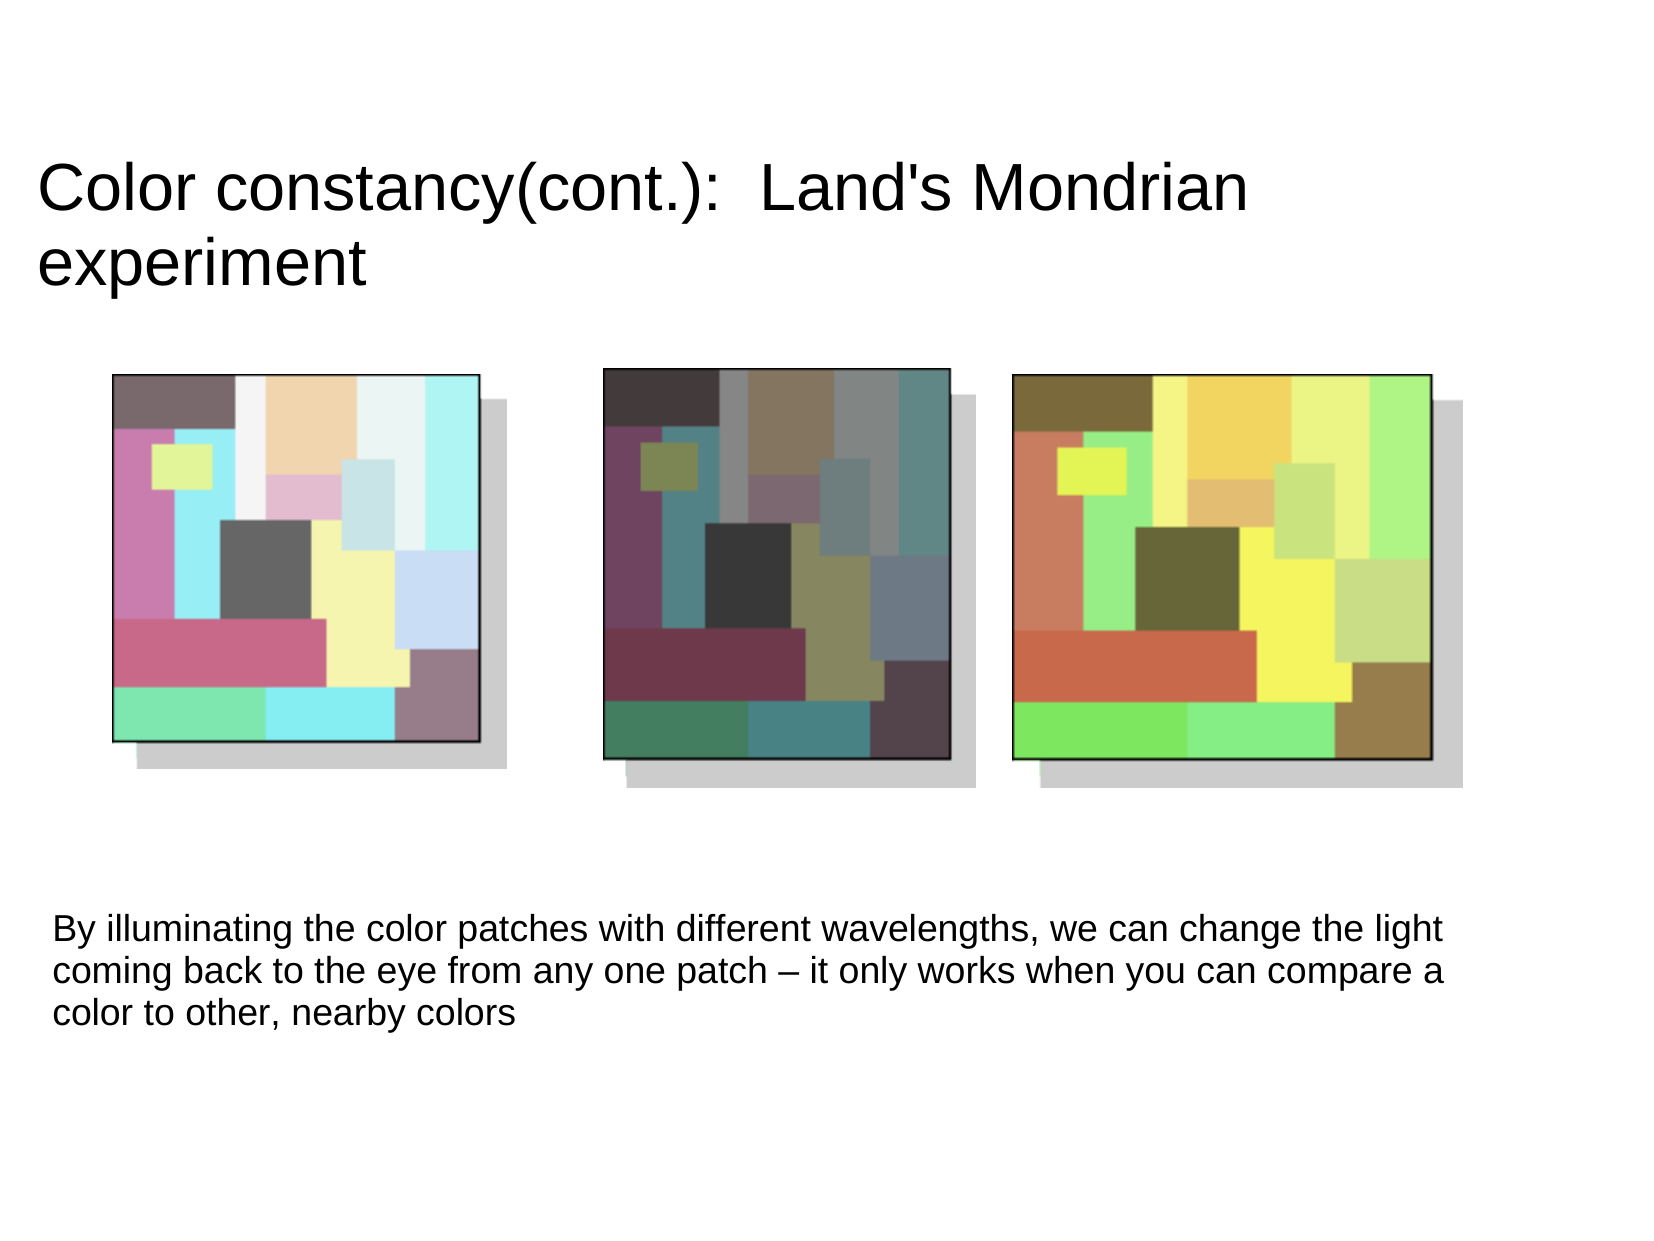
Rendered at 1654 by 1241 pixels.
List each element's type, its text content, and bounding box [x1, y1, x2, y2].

picture [603, 368, 976, 788]
picture [112, 374, 507, 769]
text_box By illuminating the color patches with different wavelengths, we can change the light coming back to the eye from any one patch – it only works when you can compare a color to other, nearby colors [37, 900, 1463, 1041]
subtitle Color constancy(cont.): Land's Mondrian experiment [37, 37, 1526, 413]
picture [1012, 374, 1463, 788]
